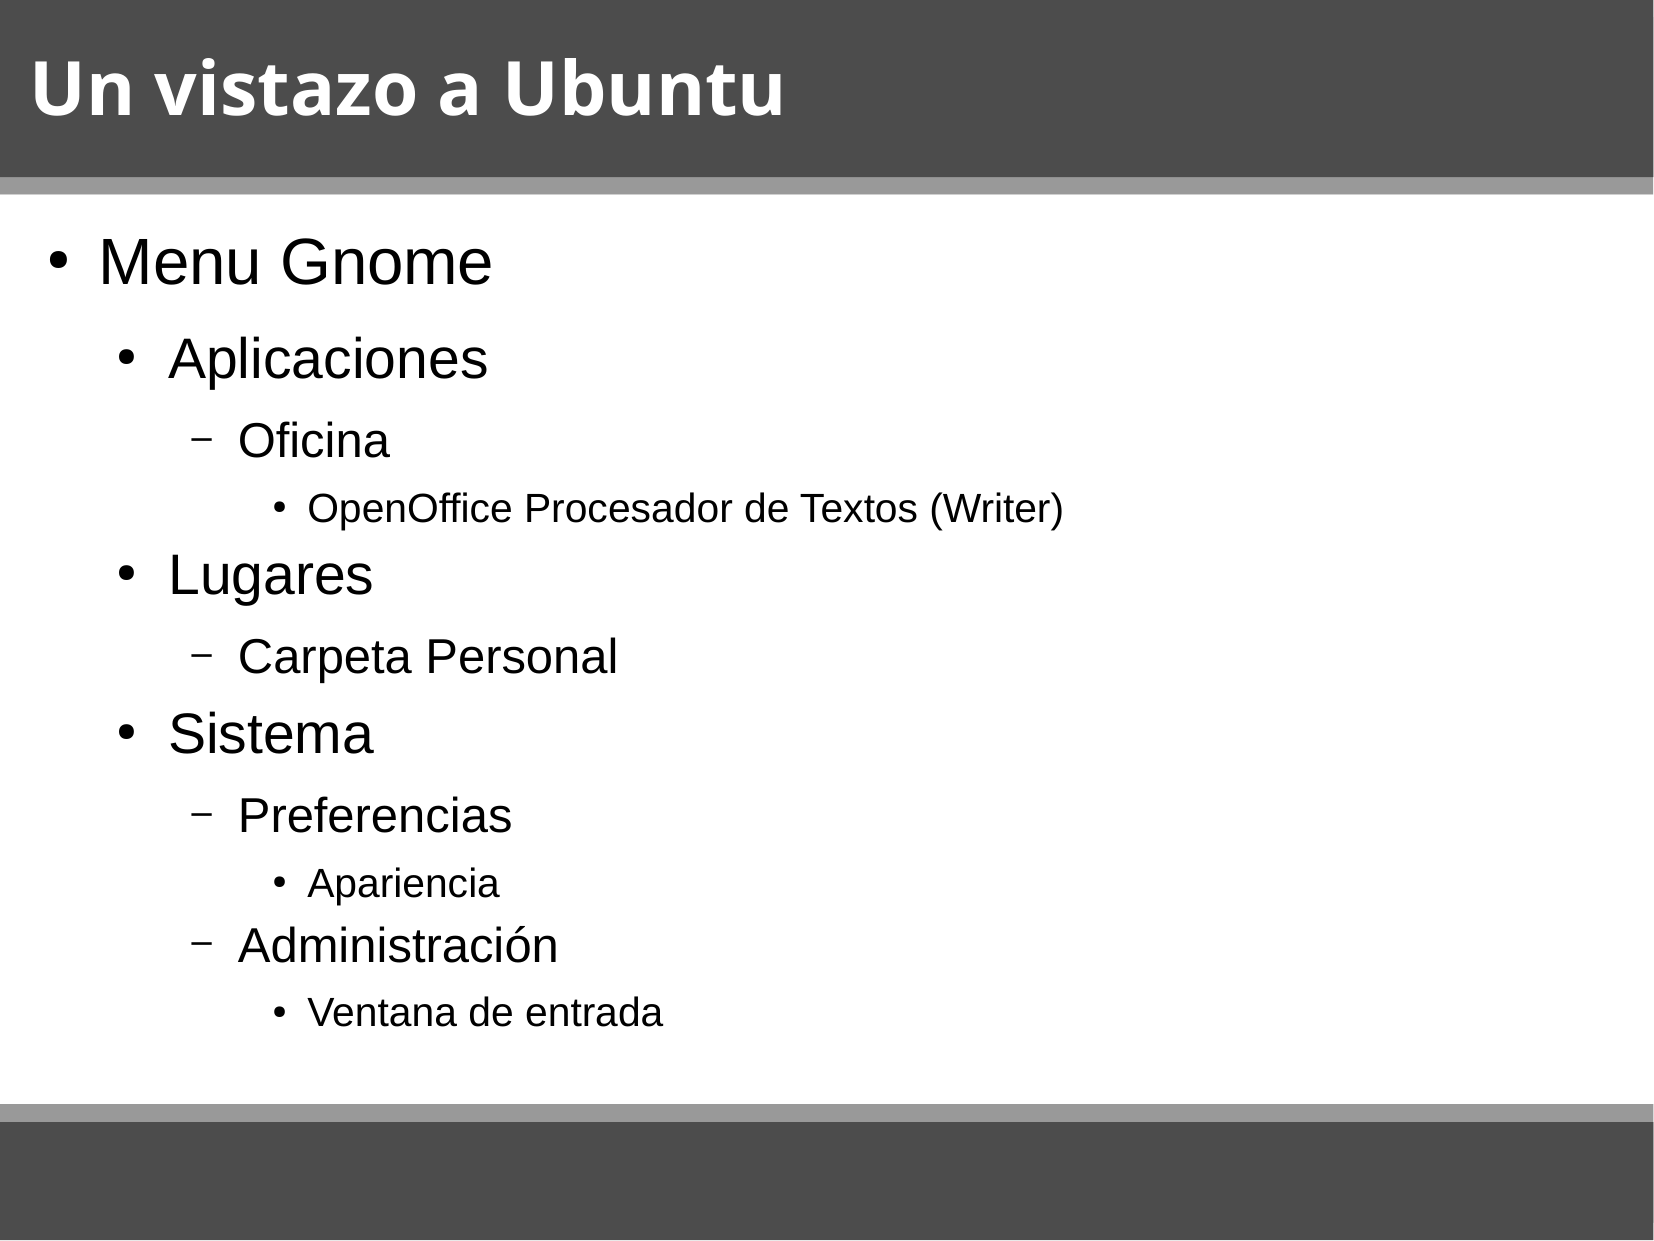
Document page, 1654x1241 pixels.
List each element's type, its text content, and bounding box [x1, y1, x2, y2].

list Menu Gnome Aplicaciones Oficina OpenOffice Procesador de Textos (Writer) Lugares Carpeta Personal Sistema Preferencias Apariencia Administración Ventana de entrada [29, 225, 1625, 1044]
title Un vistazo a Ubuntu [29, 15, 1654, 158]
